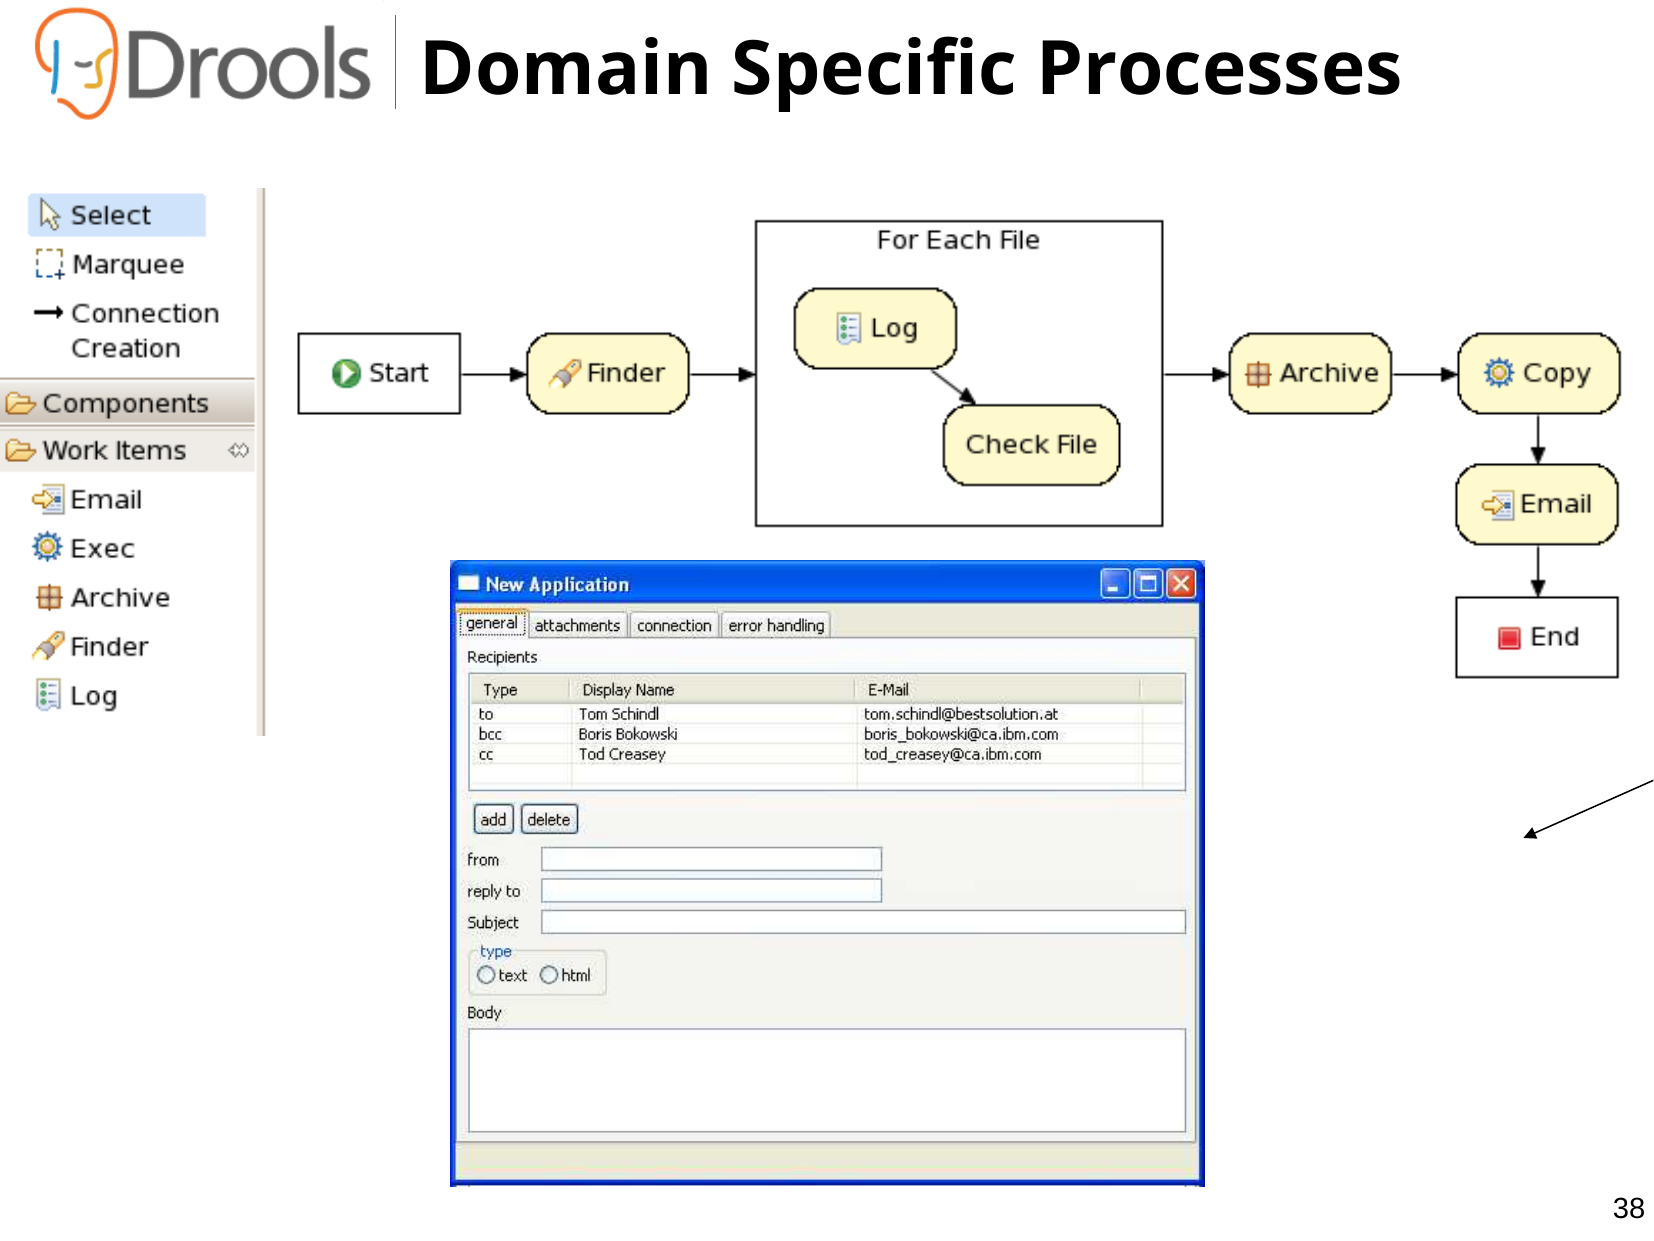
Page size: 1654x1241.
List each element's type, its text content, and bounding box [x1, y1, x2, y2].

picture [29, 0, 384, 126]
title Domain Specific Processes [419, 12, 1630, 118]
picture [0, 188, 1654, 1187]
